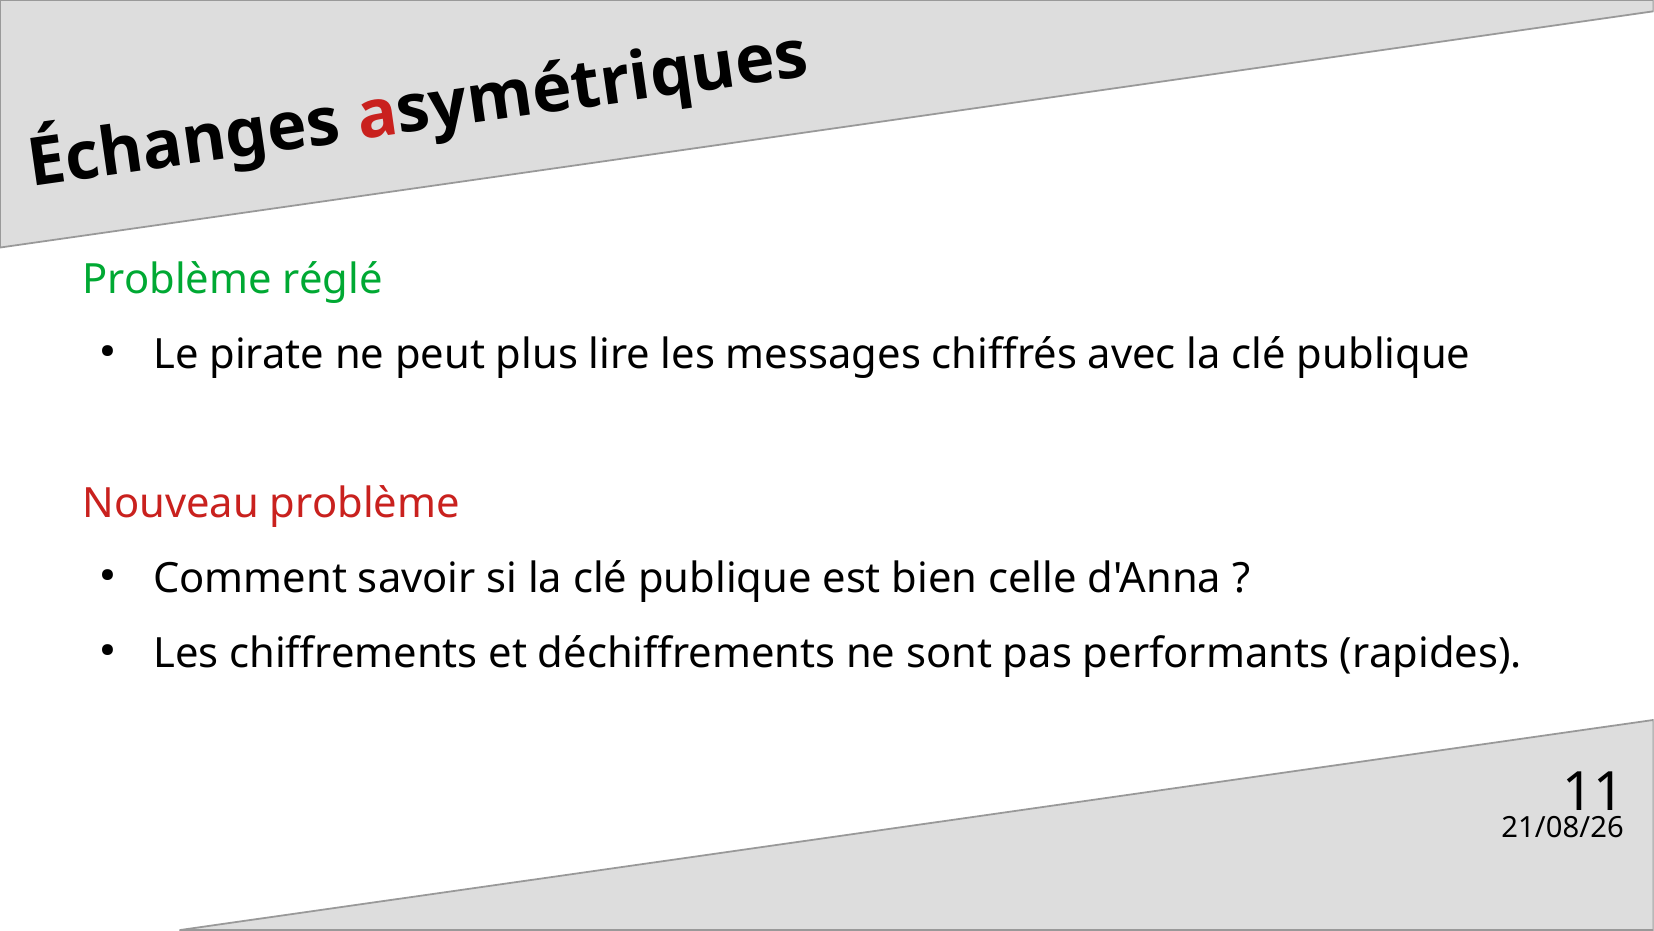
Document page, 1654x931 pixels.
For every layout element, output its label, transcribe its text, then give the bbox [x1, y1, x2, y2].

list Problème réglé Le pirate ne peut plus lire les messages chiffrés avec la clé publique Nouveau problème Comment savoir si la clé publique est bien celle d'Anna ? Les chiffrements et déchiffrements ne sont pas performants (rapides). [82, 248, 1538, 789]
title Échanges asymétriques [16, 0, 1501, 239]
